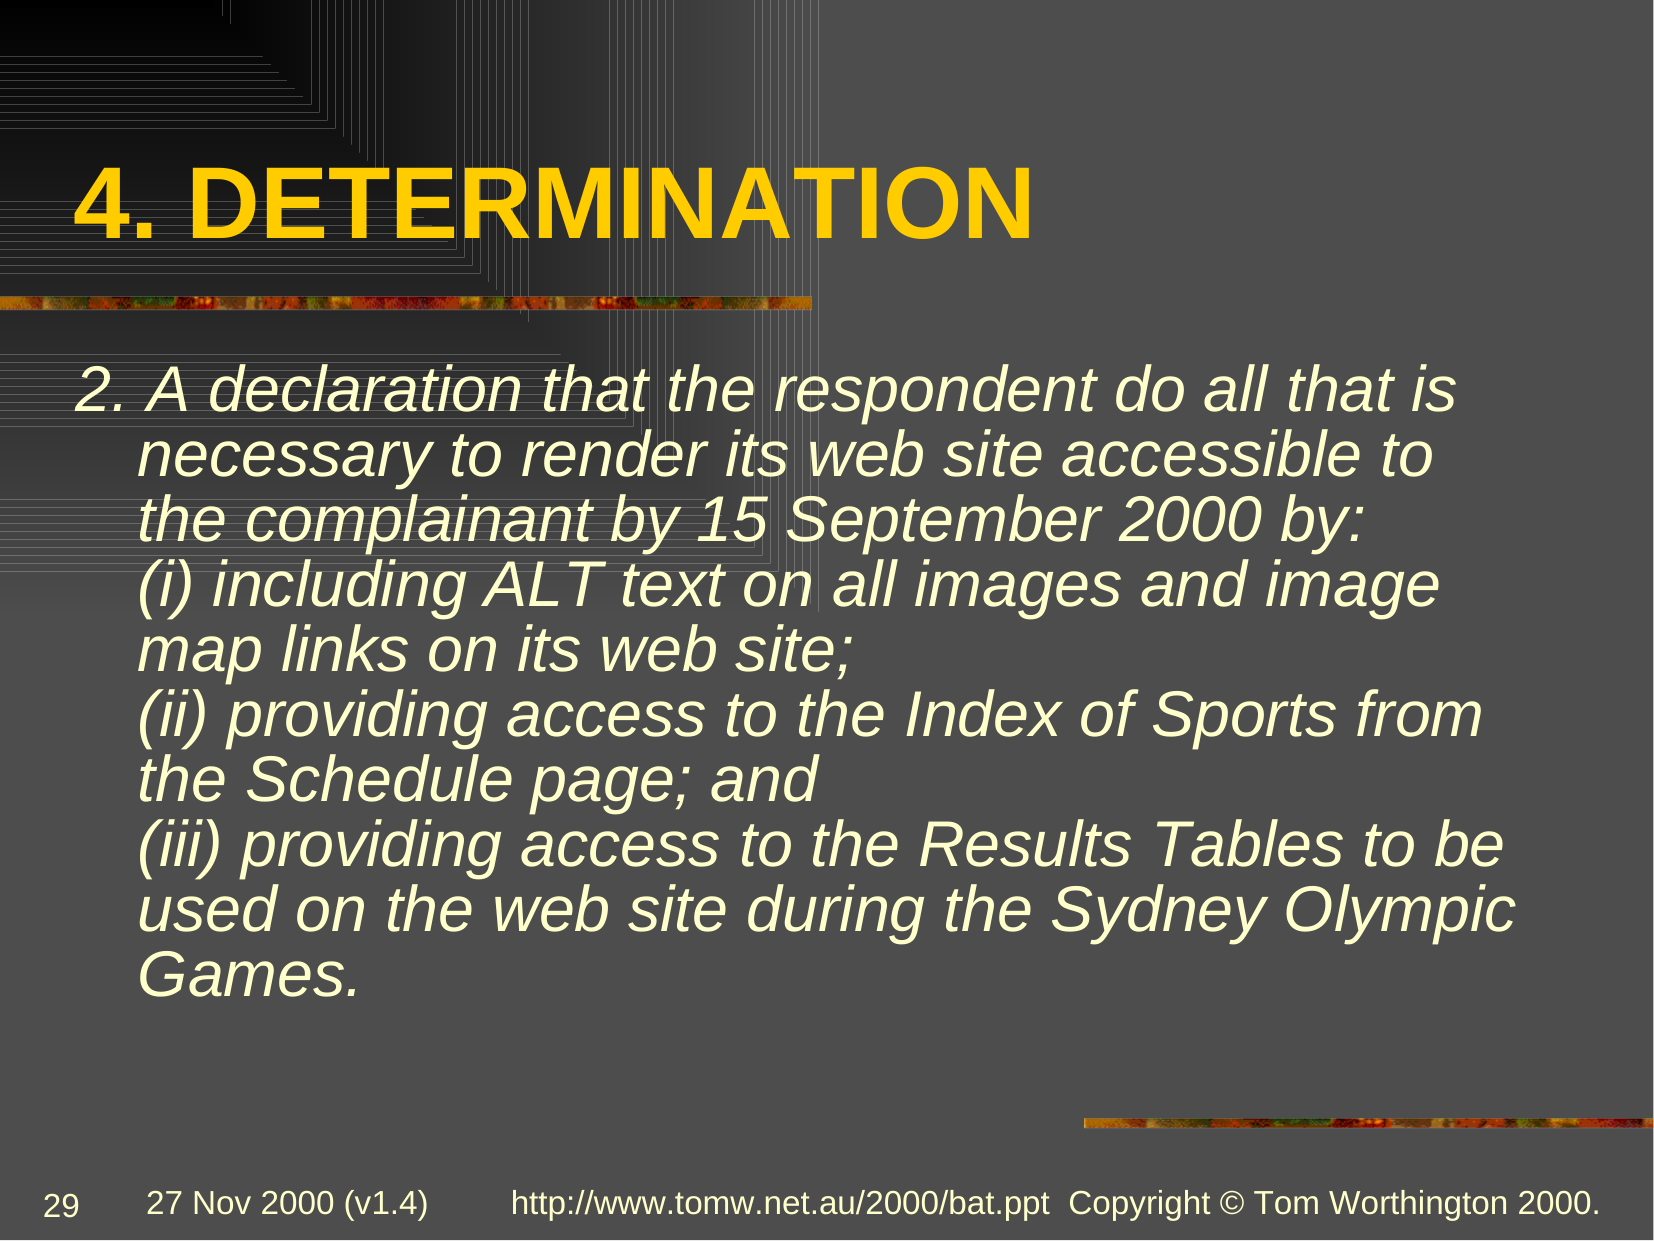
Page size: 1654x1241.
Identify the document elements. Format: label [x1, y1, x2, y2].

picture [0, 295, 812, 314]
picture [1084, 1117, 1654, 1131]
